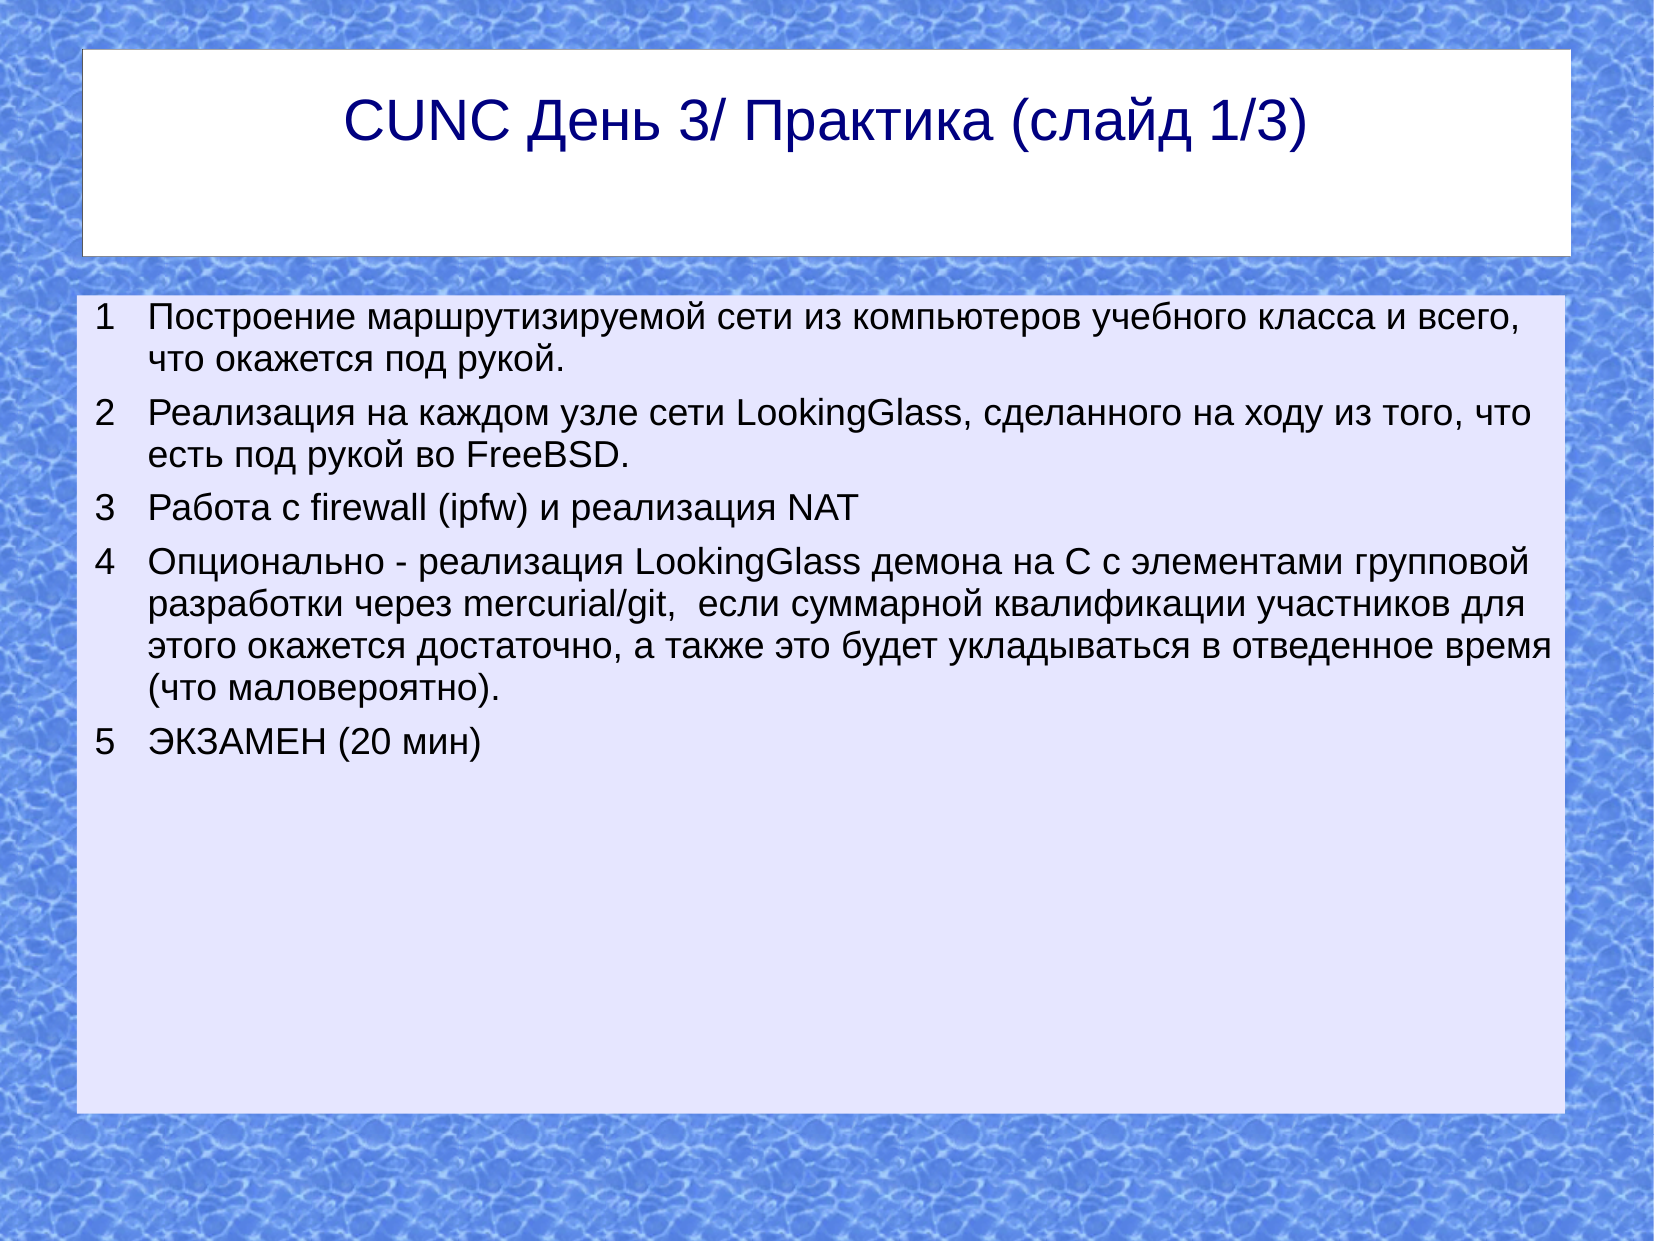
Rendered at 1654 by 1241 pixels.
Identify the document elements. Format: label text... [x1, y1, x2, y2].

list Построение маршрутизируемой сети из компьютеров учебного класса и всего, что окажется под рукой. Реализация на каждом узле сети LookingGlass, сделанного на ходу из того, что есть под рукой во FreeBSD. Работа с firewall (ipfw) и реализация NAT Опционально - реализация LookingGlass демона на C с элементами групповой разработки через mercurial/git, если суммарной квалификации участников для этого окажется достаточно, а также это будет укладываться в отведенное время (что маловероятно). ЭКЗАМЕН (20 мин) [76, 295, 1565, 1114]
picture [0, 0, 1654, 1241]
title CUNC День 3/ Практика (слайд 1/3) [82, 49, 1571, 257]
